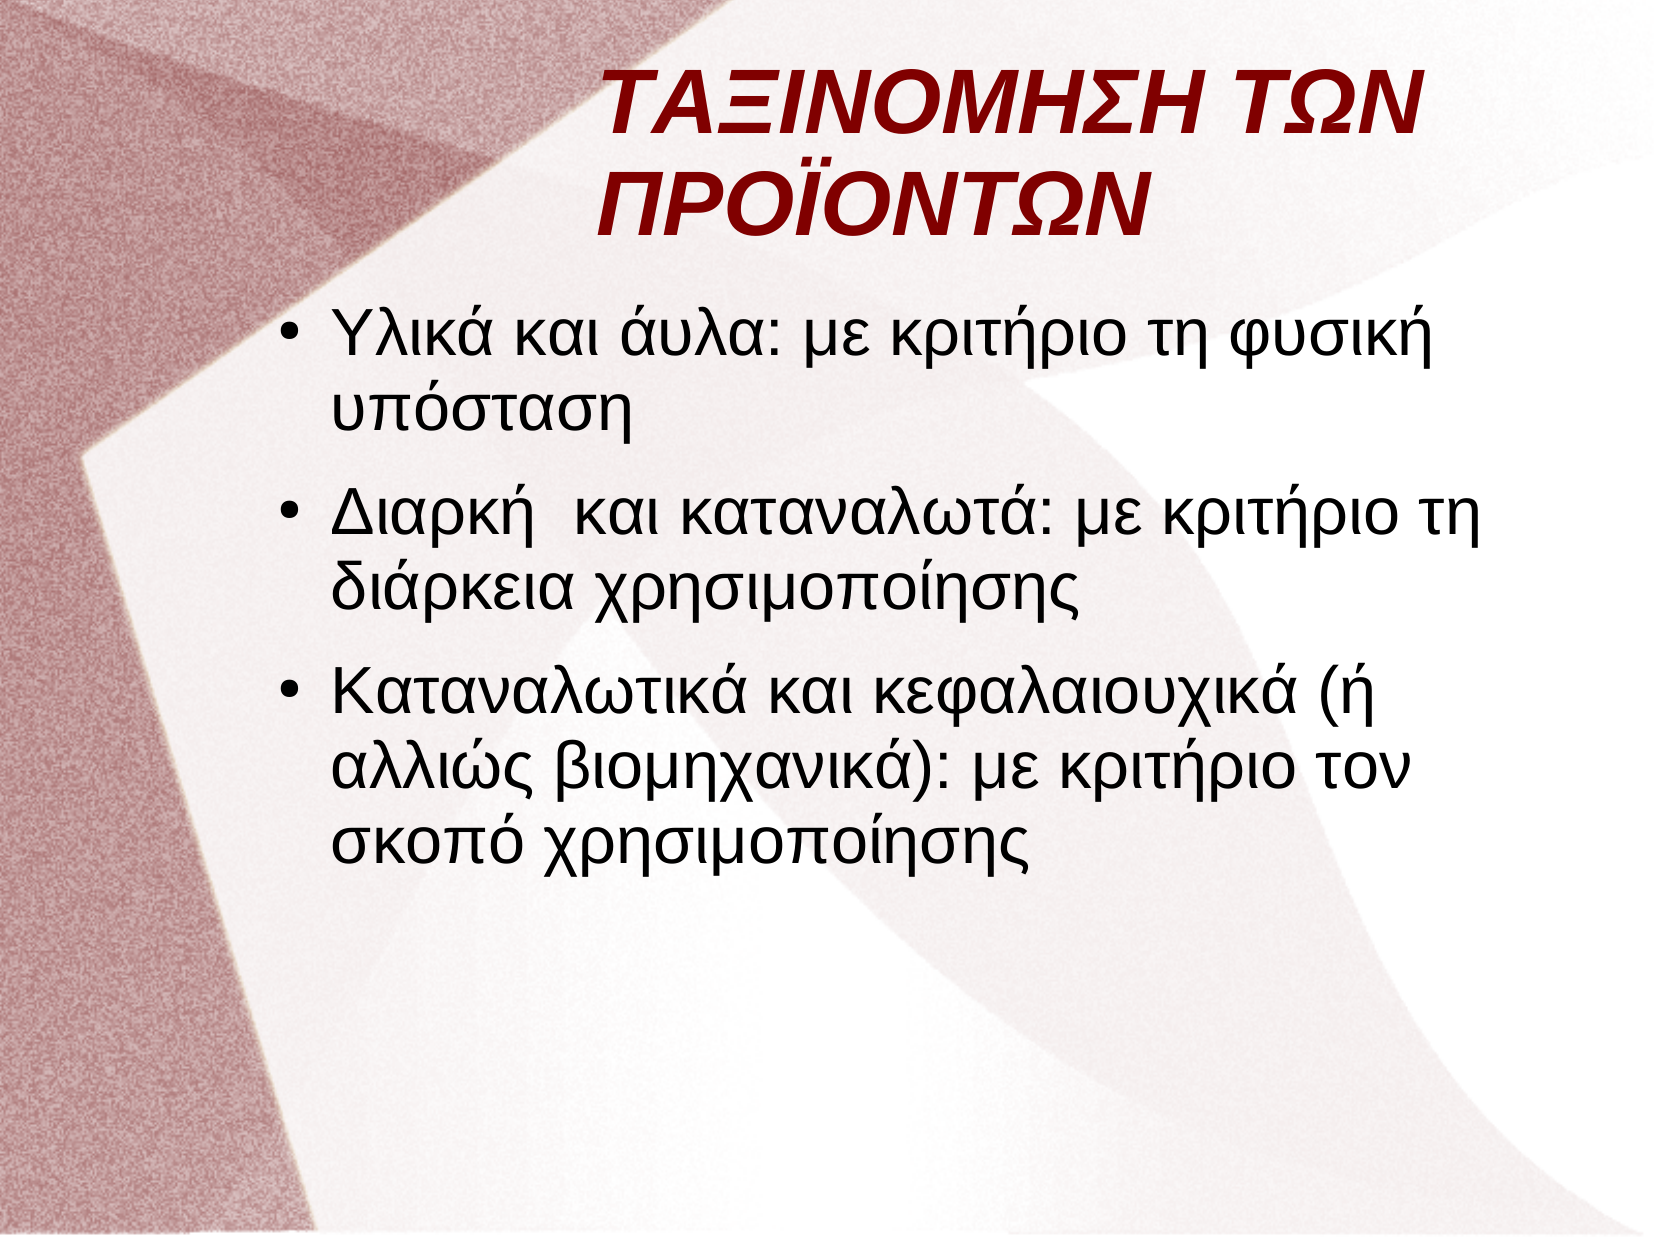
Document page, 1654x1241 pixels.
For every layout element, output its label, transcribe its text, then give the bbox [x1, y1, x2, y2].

picture [0, 0, 1654, 1241]
title ΤΑΞΙΝΟΜΗΣΗ ΤΩΝ ΠΡΟΪΟΝΤΩΝ [596, 49, 1607, 257]
list Υλικά και άυλα: με κριτήριο τη φυσική υπόσταση Διαρκή και καταναλωτά: με κριτήριο τη διάρκεια χρησιμοποίησης Καταναλωτικά και κεφαλαιουχικά (ή αλλιώς βιομηχανικά): με κριτήριο τον σκοπό χρησιμοποίησης [259, 295, 1536, 921]
